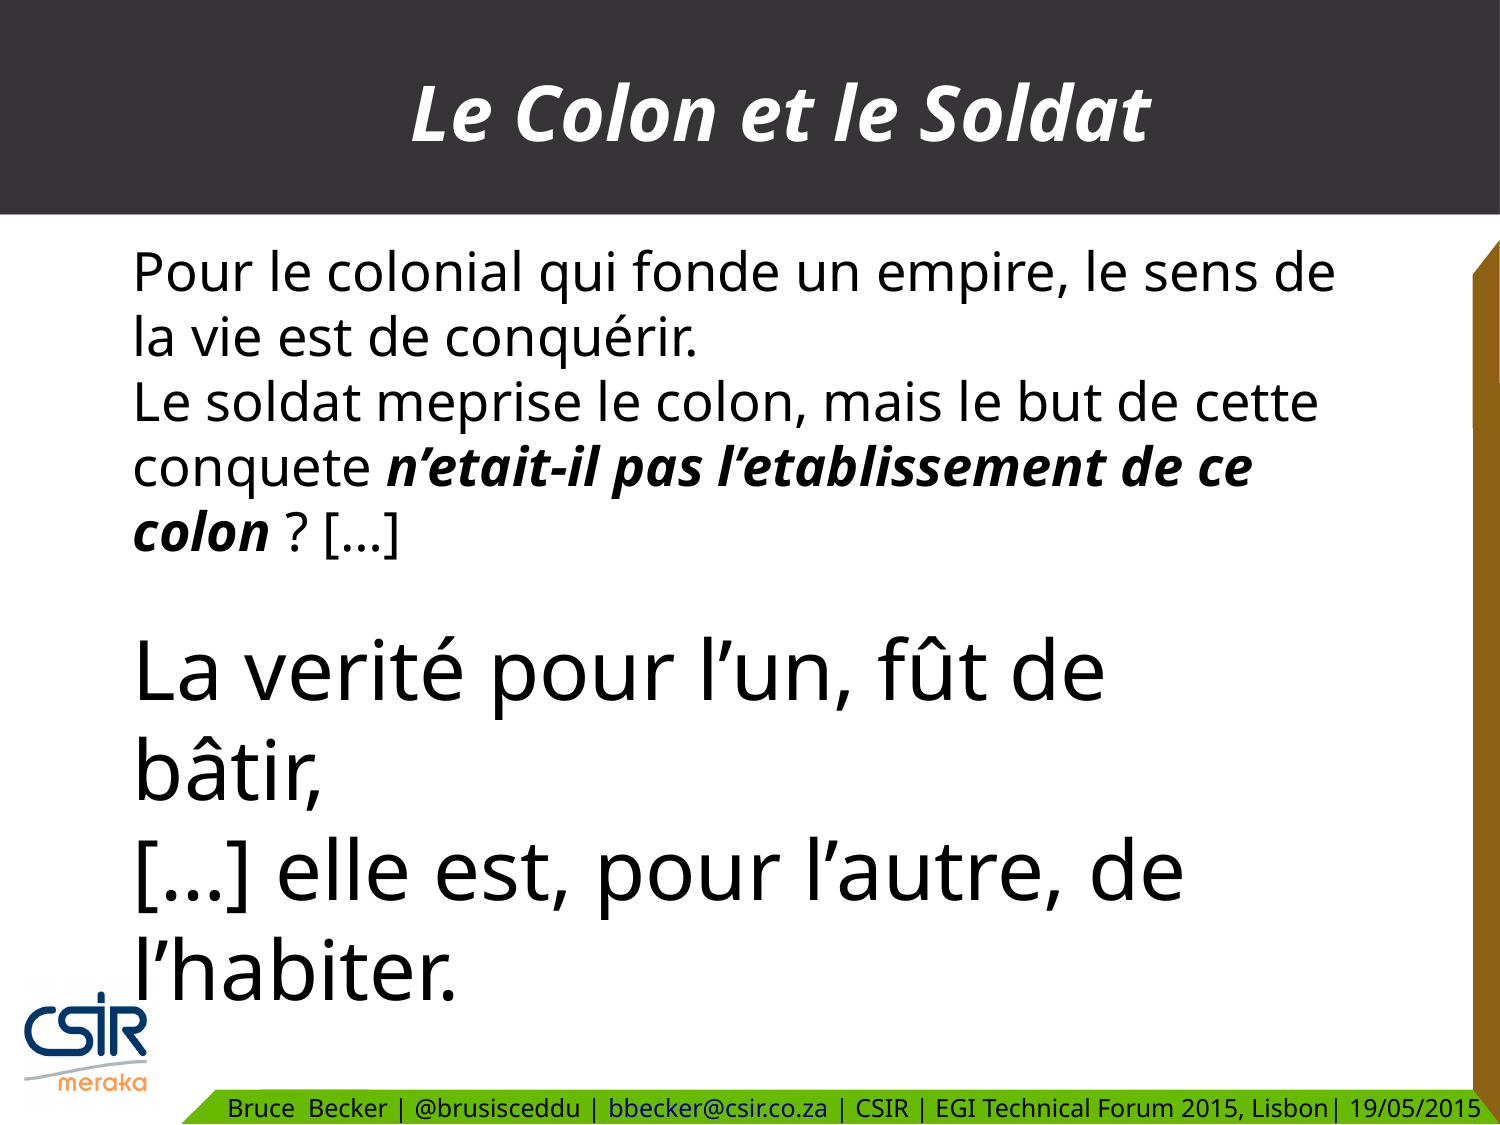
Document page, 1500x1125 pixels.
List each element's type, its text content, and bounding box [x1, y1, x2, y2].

picture [10, 974, 161, 1112]
text_box Pour le colonial qui fonde un empire, le sens de la vie est de conquérir. Le soldat meprise le colon, mais le but de cette conquete n’etait-il pas l’etablissement de ce colon ? […] [118, 230, 1406, 618]
picture [0, 0, 1500, 215]
title Le Colon et le Soldat [185, 18, 1377, 206]
text_box La verité pour l’un, fût de bâtir, […] elle est, pour l’autre, de l’habiter. [118, 618, 1335, 1016]
